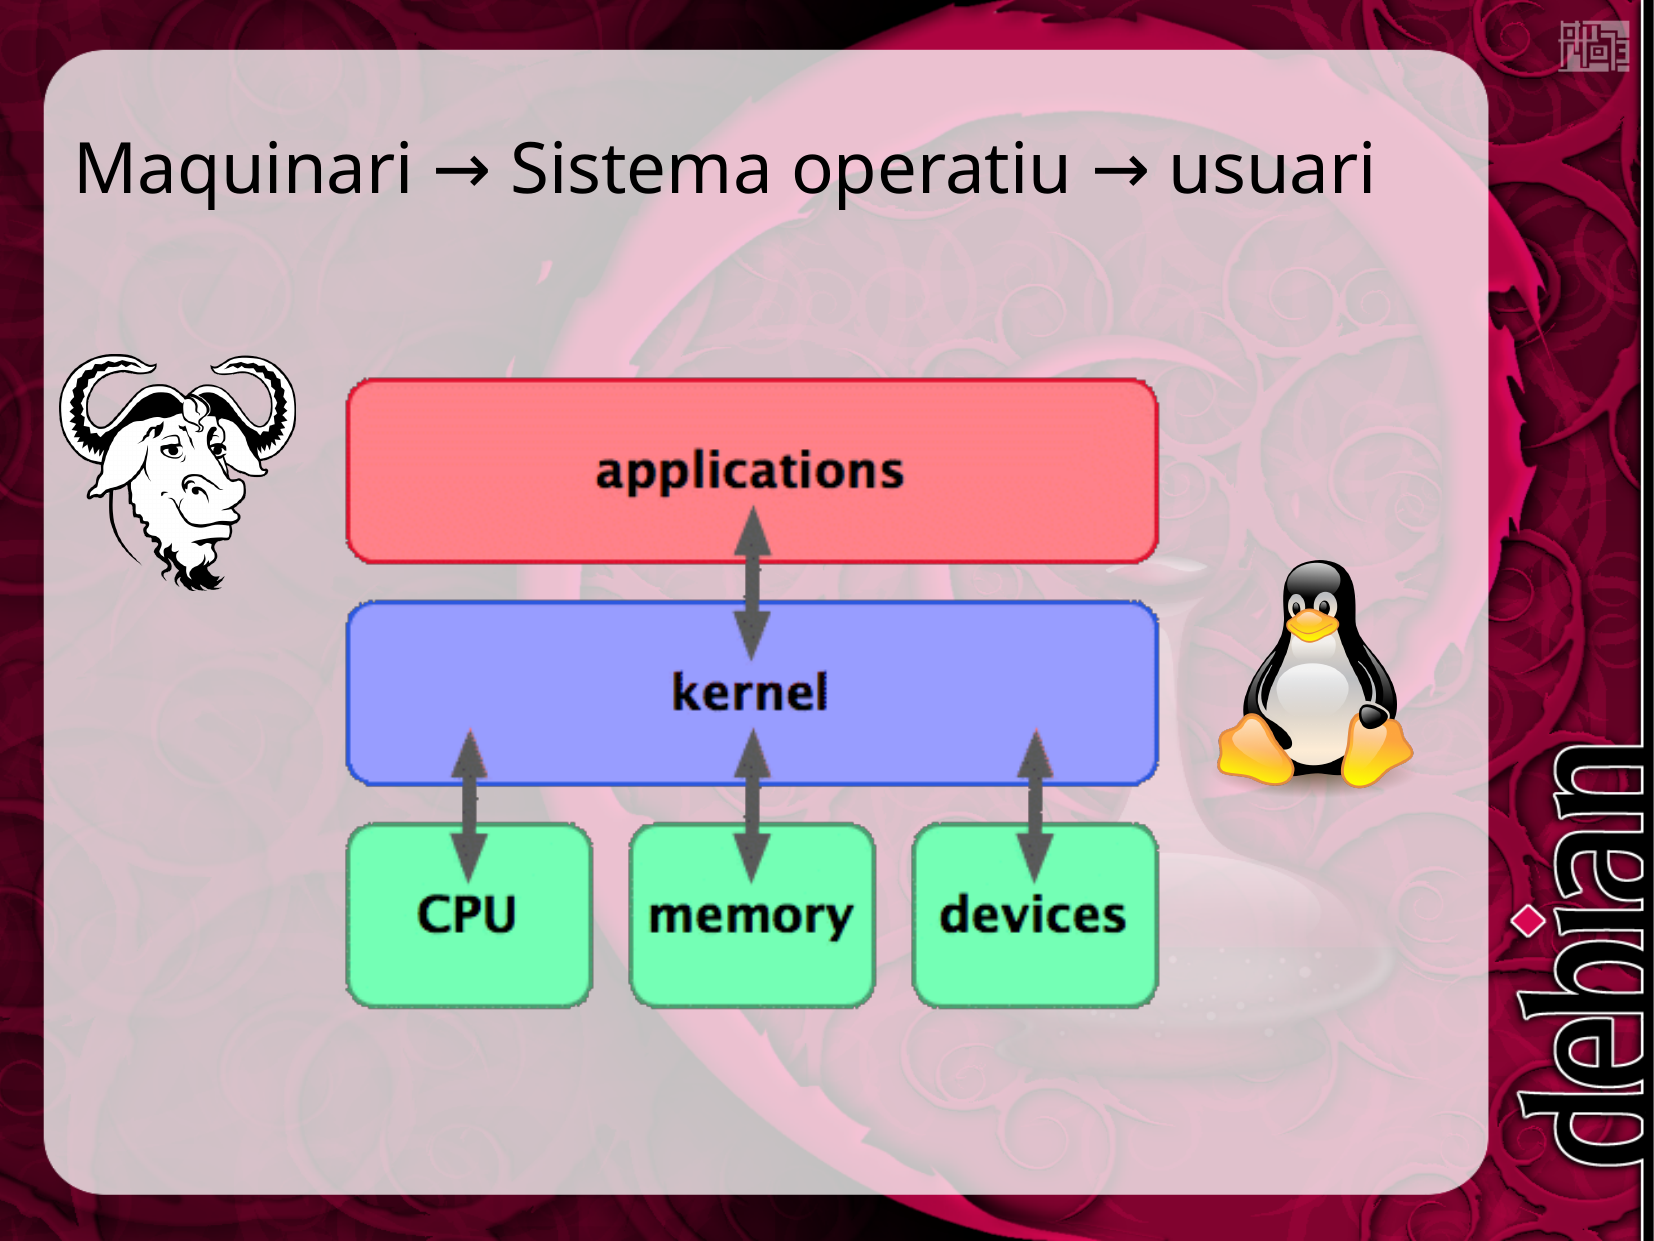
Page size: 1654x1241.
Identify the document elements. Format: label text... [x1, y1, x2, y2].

picture [0, 0, 1654, 1241]
text_box Maquinari → Sistema operatiu → usuari [59, 110, 1589, 237]
